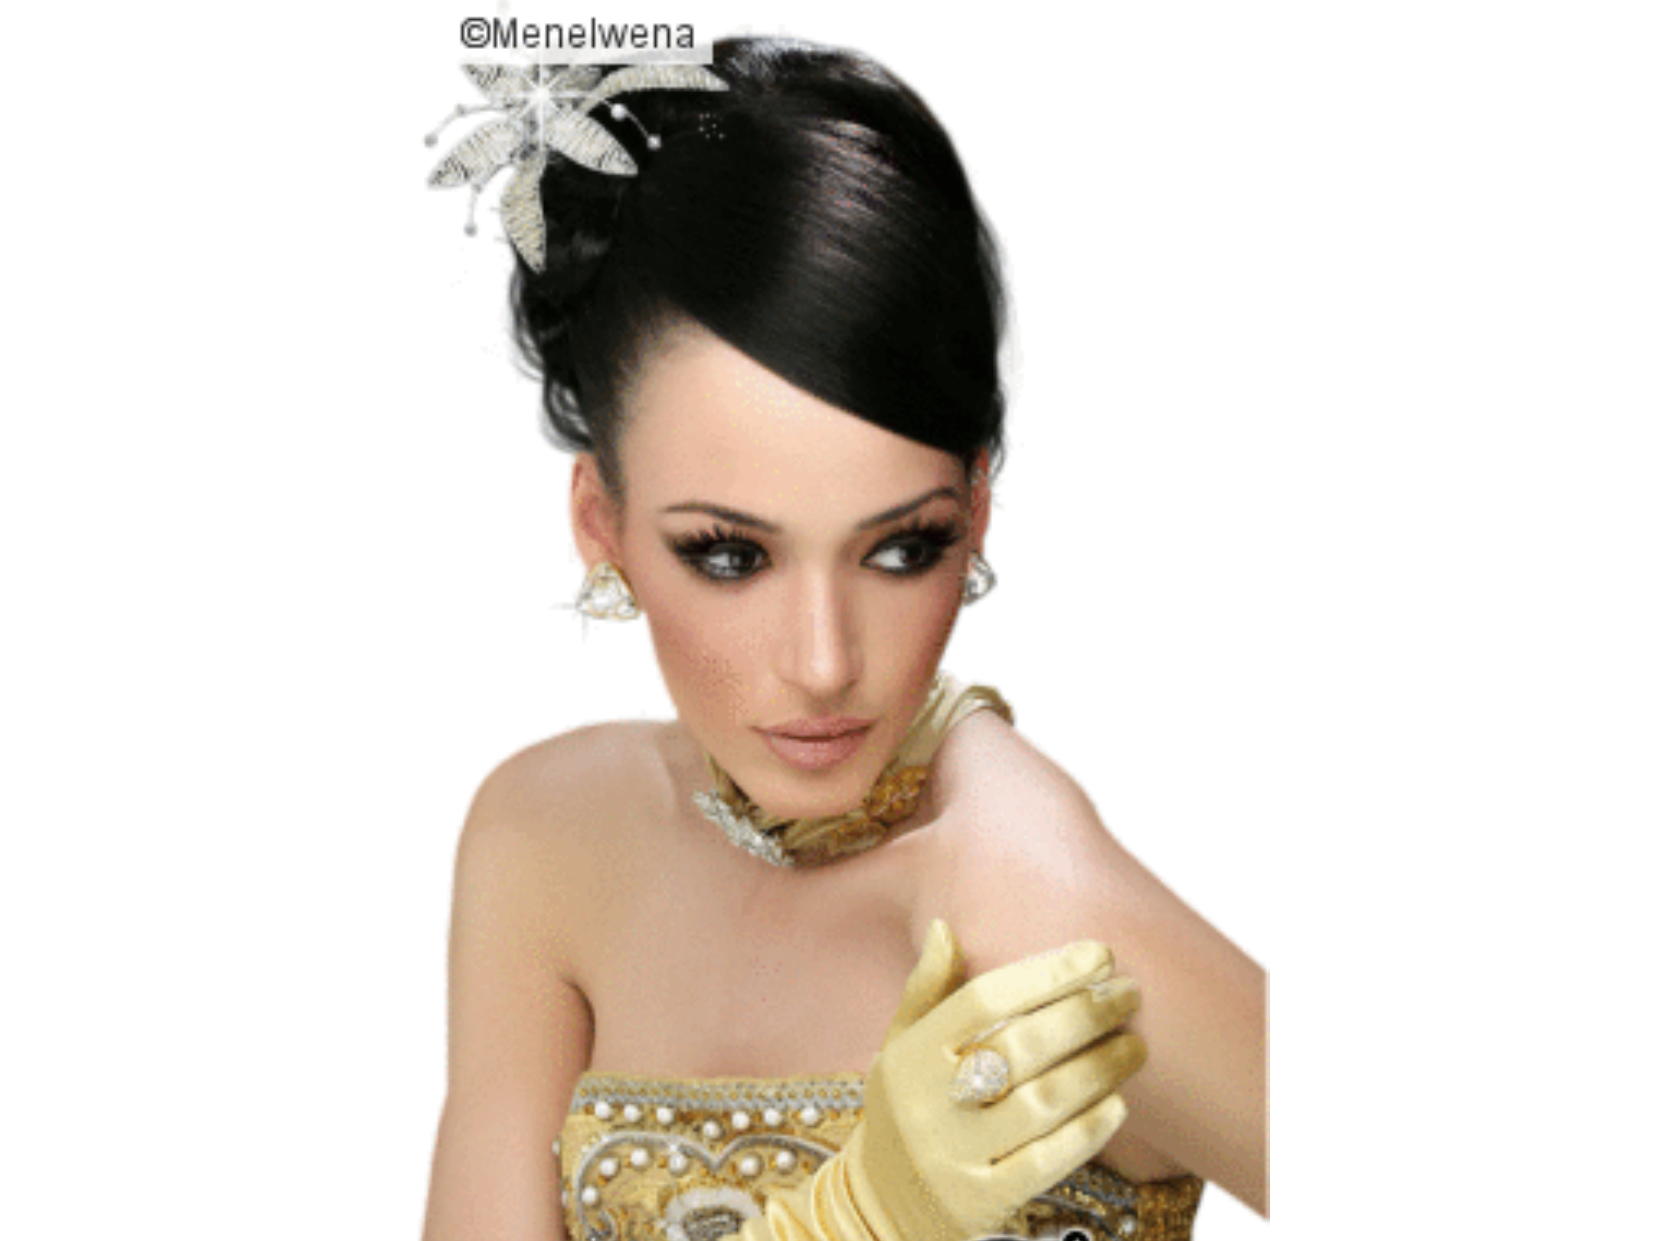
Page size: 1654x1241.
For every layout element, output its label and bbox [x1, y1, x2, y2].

picture [413, 0, 1270, 1241]
